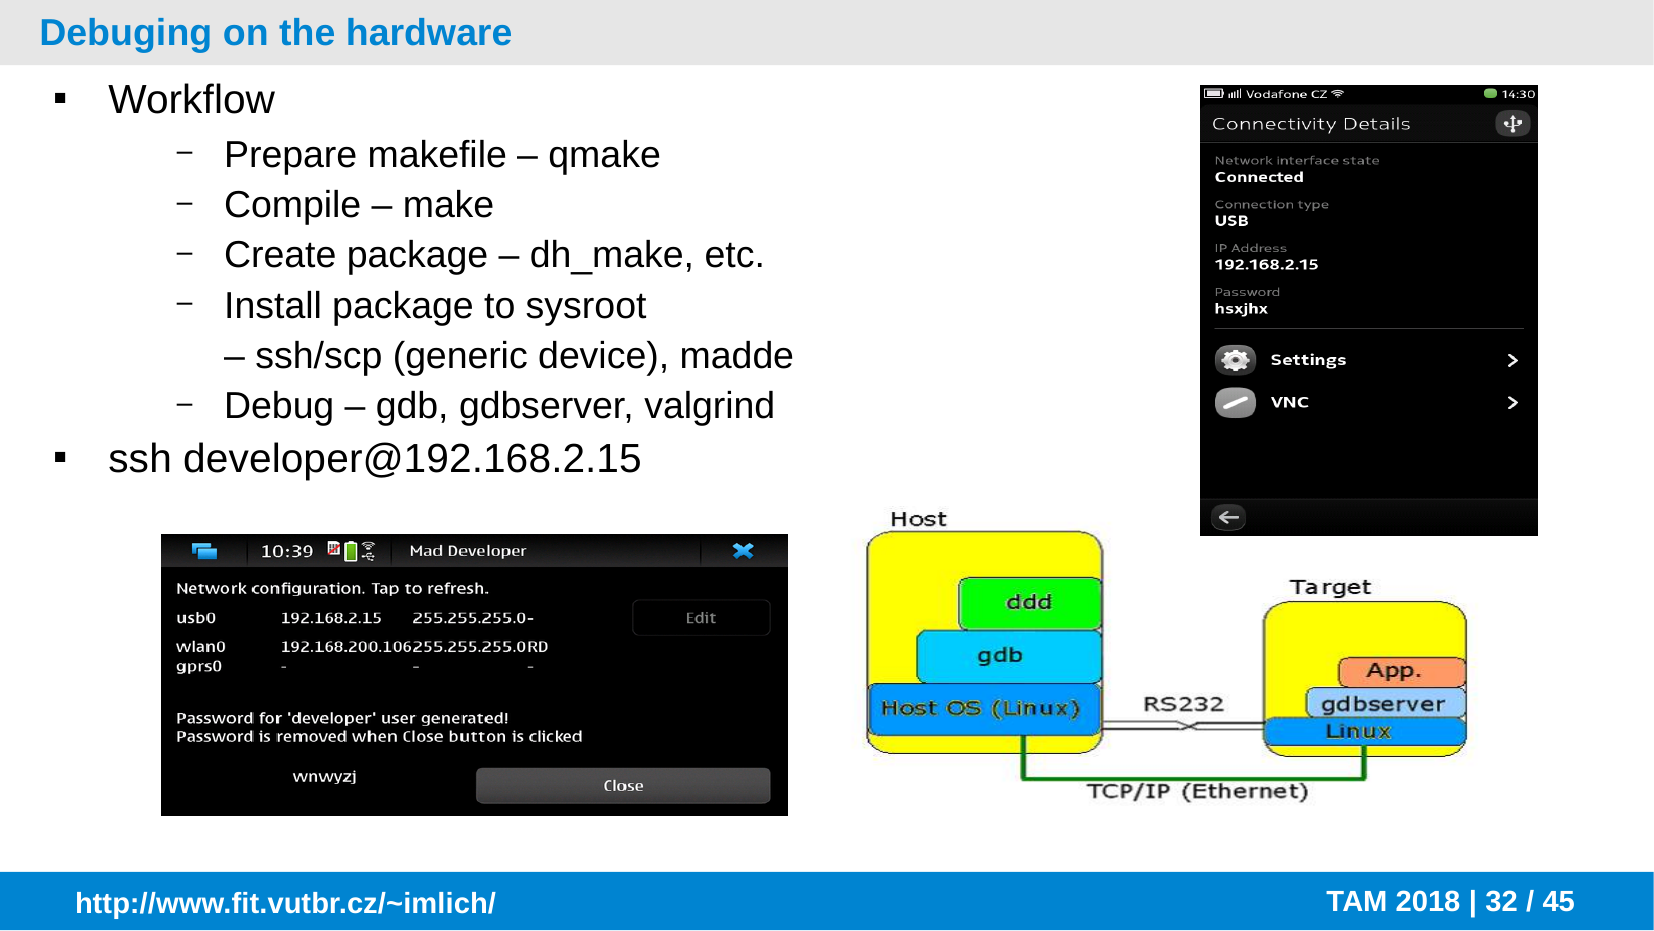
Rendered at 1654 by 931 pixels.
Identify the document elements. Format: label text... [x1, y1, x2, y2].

title Debuging on the hardware [39, 4, 1615, 61]
picture [161, 85, 1598, 844]
list Workflow Prepare makefile – qmake Compile – make Create package – dh_make, etc. Install package to sysroot – ssh/scp (generic device), madde Debug – gdb, gdbserver, valgrind ssh developer@192.168.2.15 [37, 76, 1613, 844]
